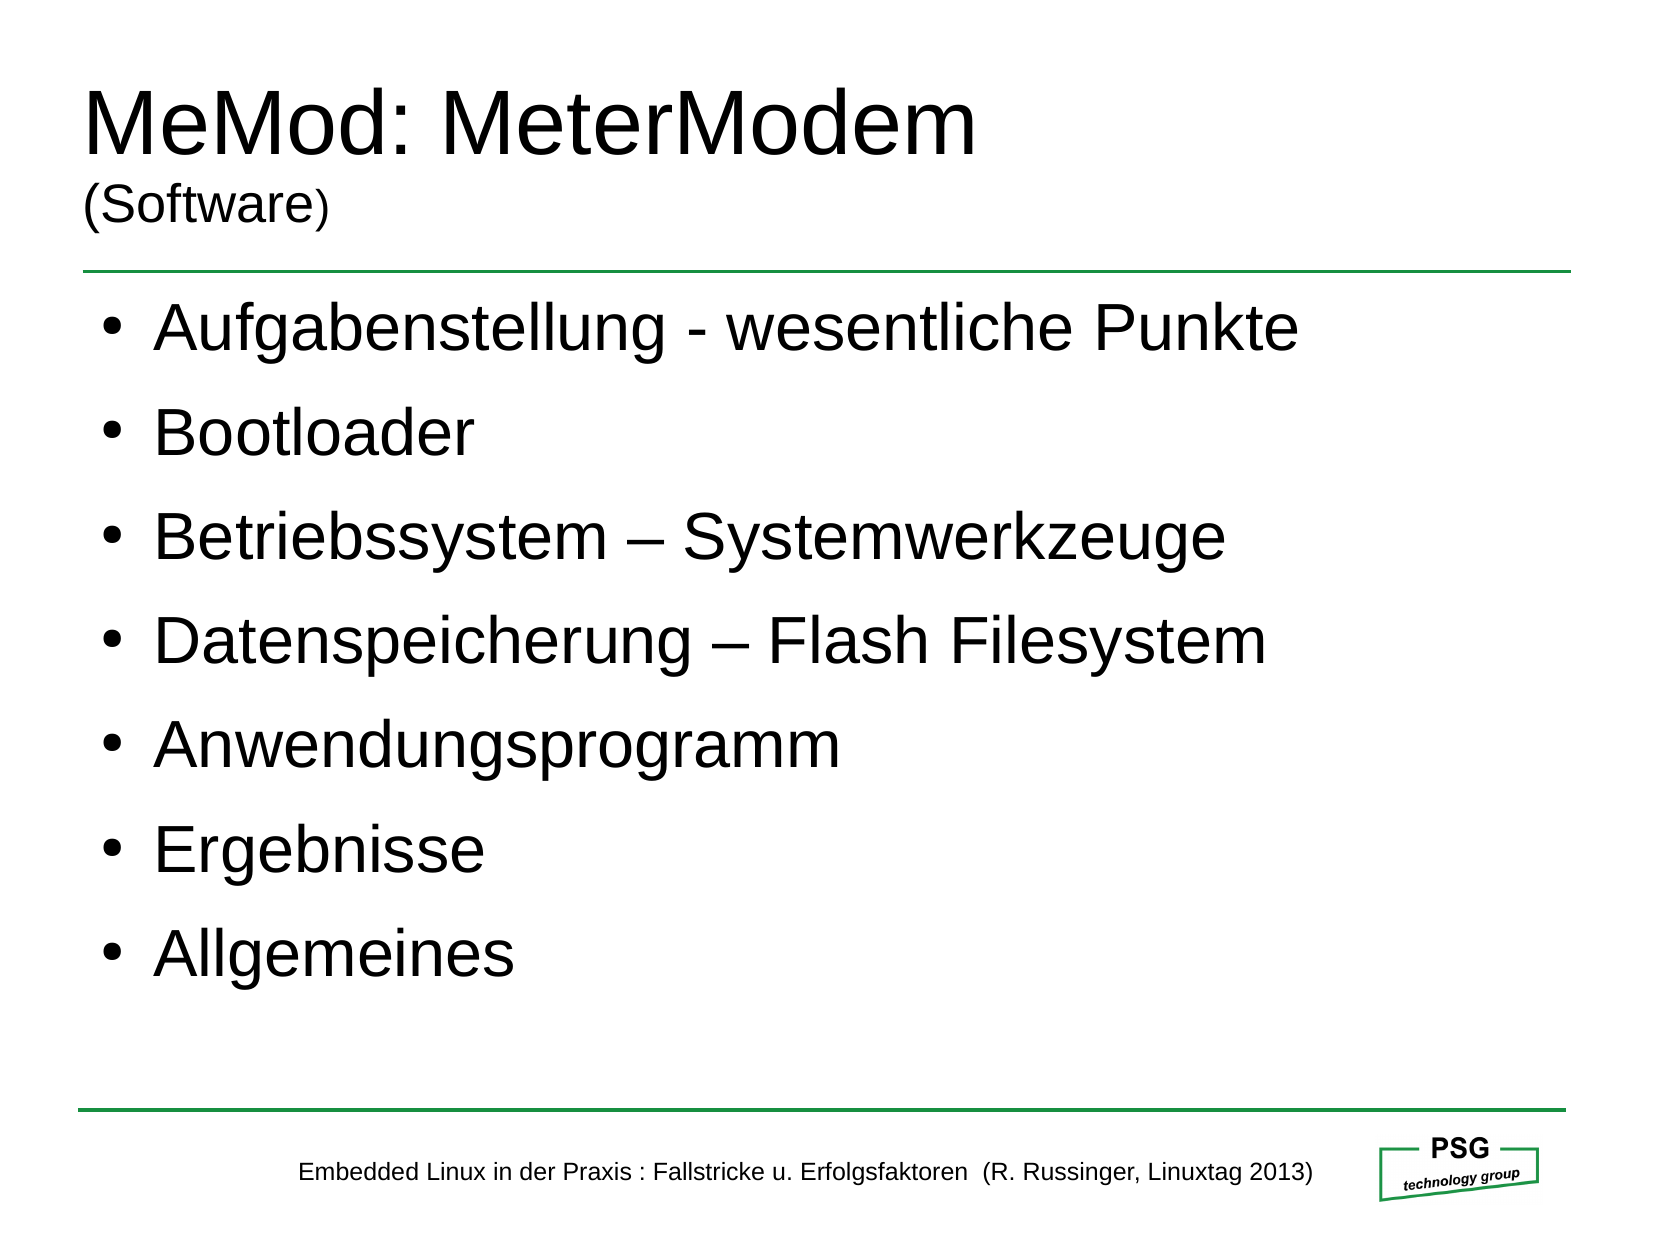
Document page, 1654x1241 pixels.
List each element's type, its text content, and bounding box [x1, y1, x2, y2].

picture [1375, 1134, 1543, 1205]
title MeMod: MeterModem (Software) [82, 49, 1571, 257]
list Aufgabenstellung - wesentliche Punkte Bootloader Betriebssystem – Systemwerkzeuge Datenspeicherung – Flash Filesystem Anwendungsprogramm Ergebnisse Allgemeines [82, 290, 1538, 1010]
